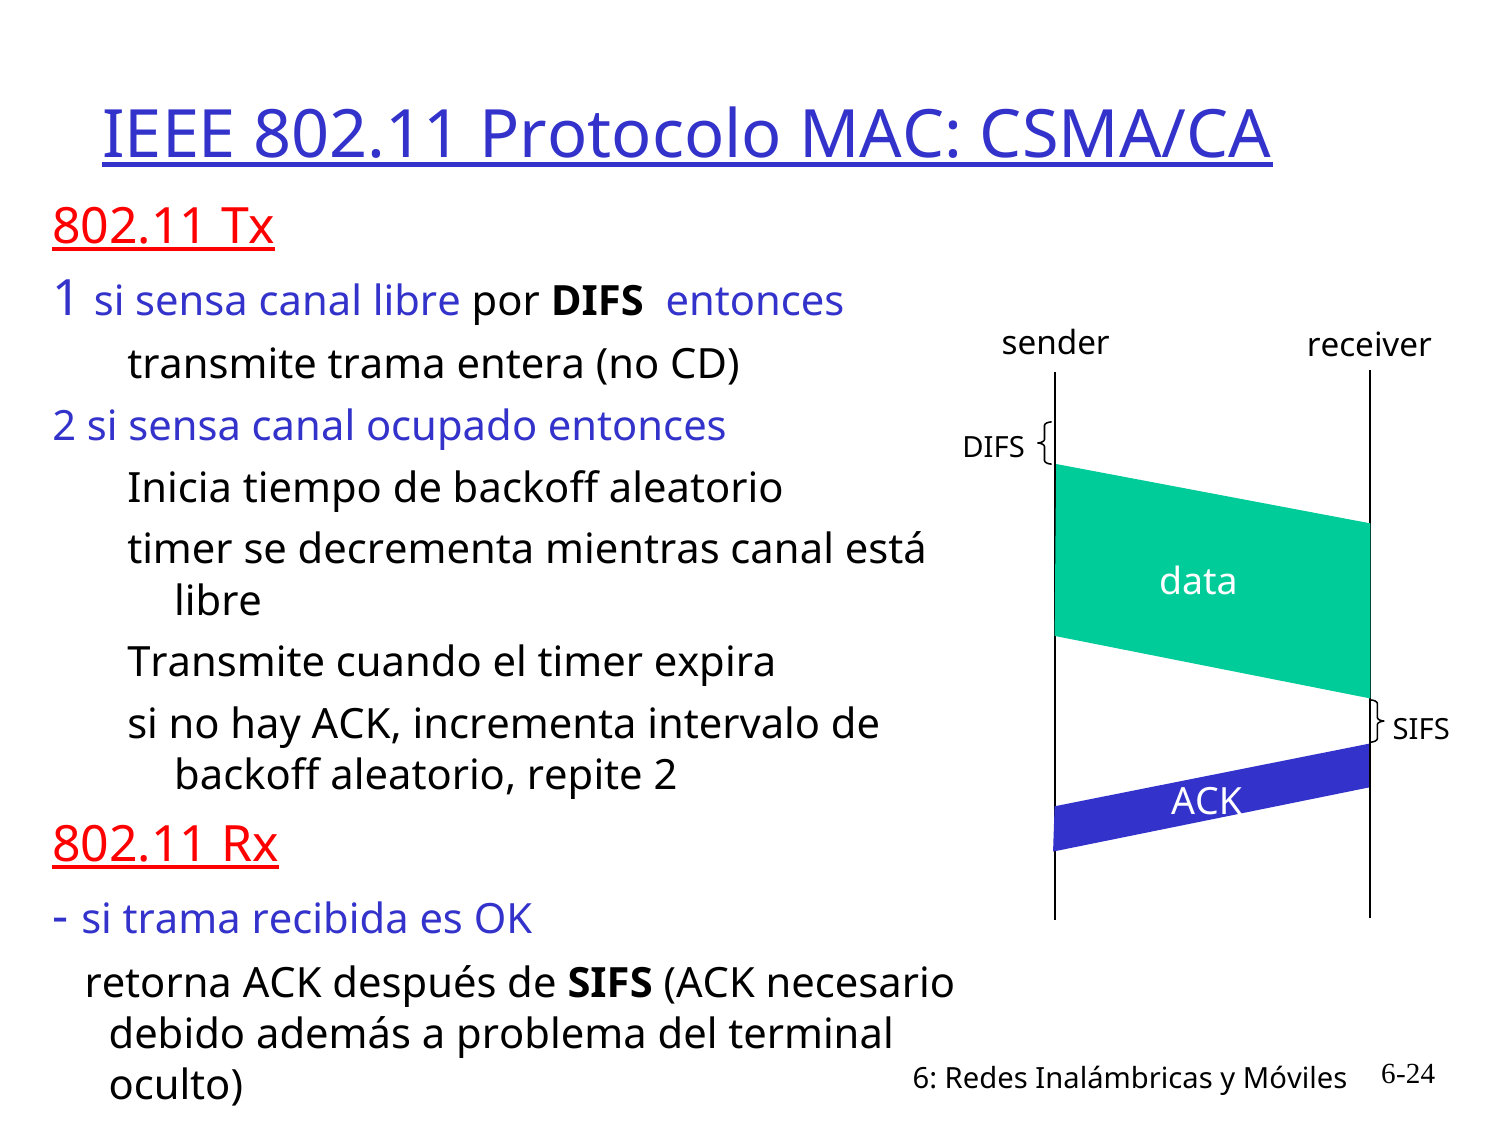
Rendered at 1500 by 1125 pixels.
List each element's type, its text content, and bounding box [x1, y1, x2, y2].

text_box SIFS [1377, 702, 1465, 753]
title IEEE 802.11 Protocolo MAC: CSMA/CA [87, 37, 1363, 225]
list 802.11 Tx 1 si sensa canal libre por DIFS entonces transmite trama entera (no CD) 2 si sensa canal ocupado entonces Inicia tiempo de backoff aleatorio timer se decrementa mientras canal está libre Transmite cuando el timer expira si no hay ACK, incrementa intervalo de backoff aleatorio, repite 2 802.11 Rx - si trama recibida es OK retorna ACK después de SIFS (ACK necesario debido además a problema del terminal oculto) [37, 186, 1003, 1003]
text_box DIFS [947, 421, 1040, 472]
text_box sender [986, 313, 1125, 370]
text_box [1241, 743, 1369, 810]
text_box ACK [1156, 769, 1258, 830]
text_box [1053, 786, 1160, 852]
text_box receiver [1292, 315, 1447, 371]
text_box data [1144, 548, 1253, 610]
